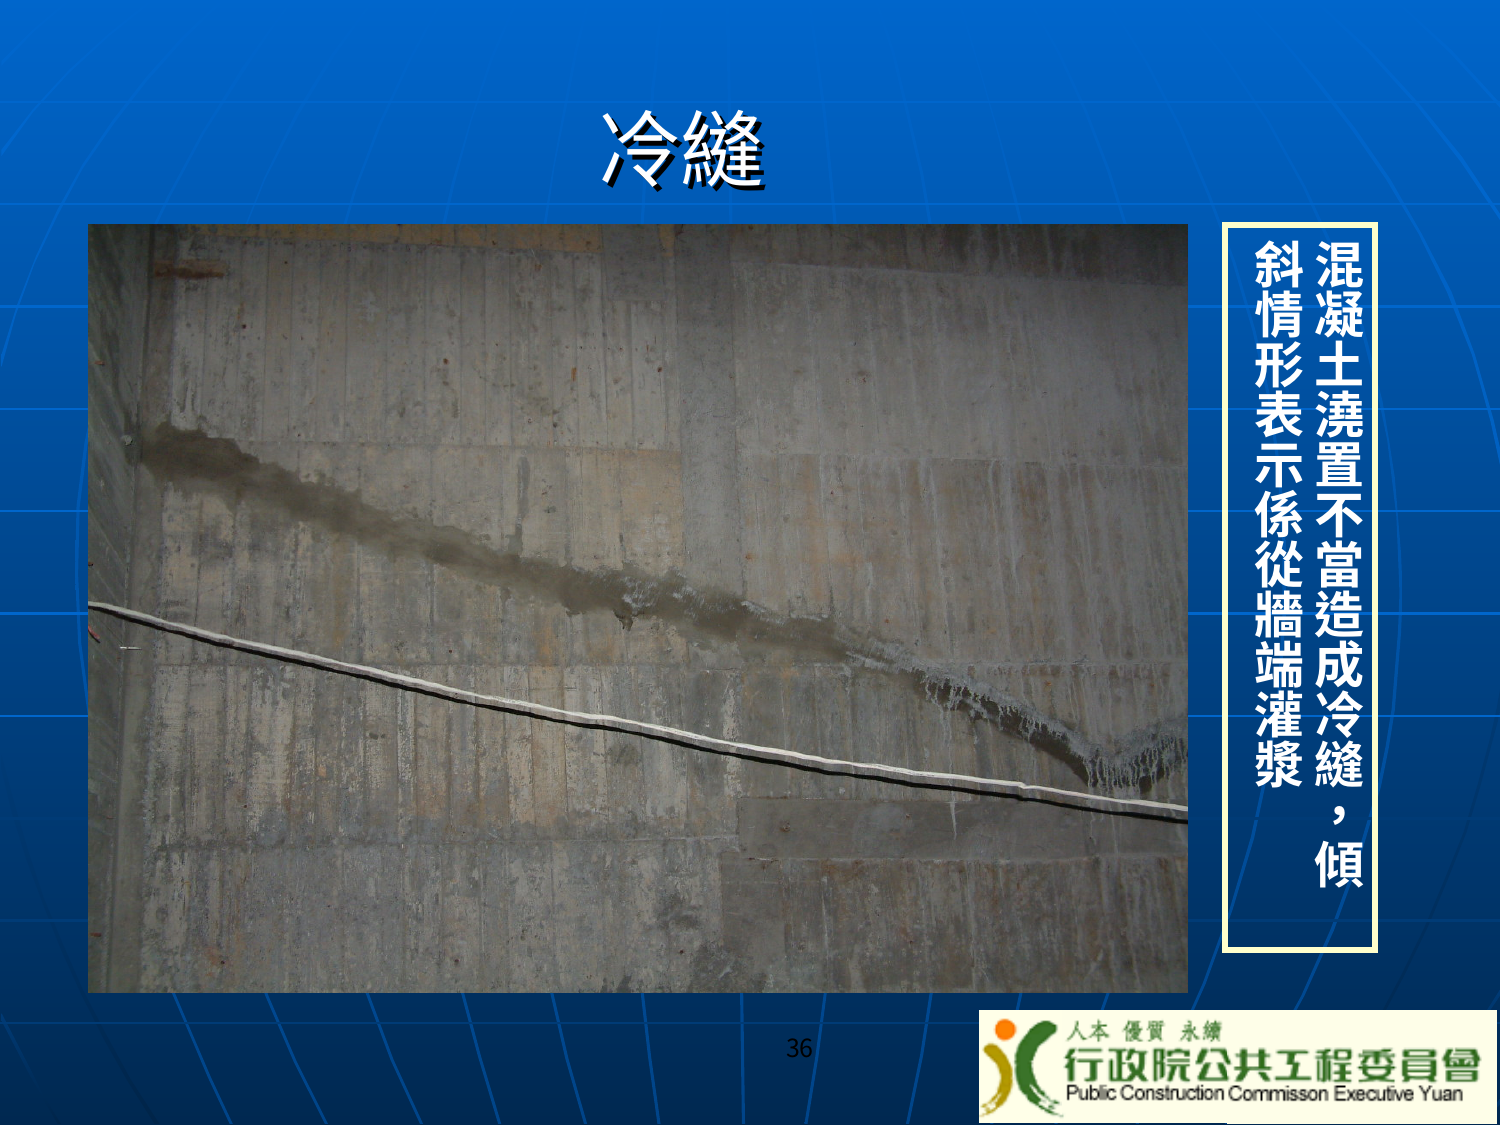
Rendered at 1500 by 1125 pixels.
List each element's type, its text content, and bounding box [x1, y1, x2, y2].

picture [88, 224, 1188, 993]
text_box 混凝土澆置不當造成冷縫，傾斜情形表示係從牆端灌漿 [1225, 224, 1375, 951]
text_box <編號> [737, 1024, 863, 1077]
picture [979, 1010, 1497, 1124]
title 冷縫 [41, 90, 1320, 189]
